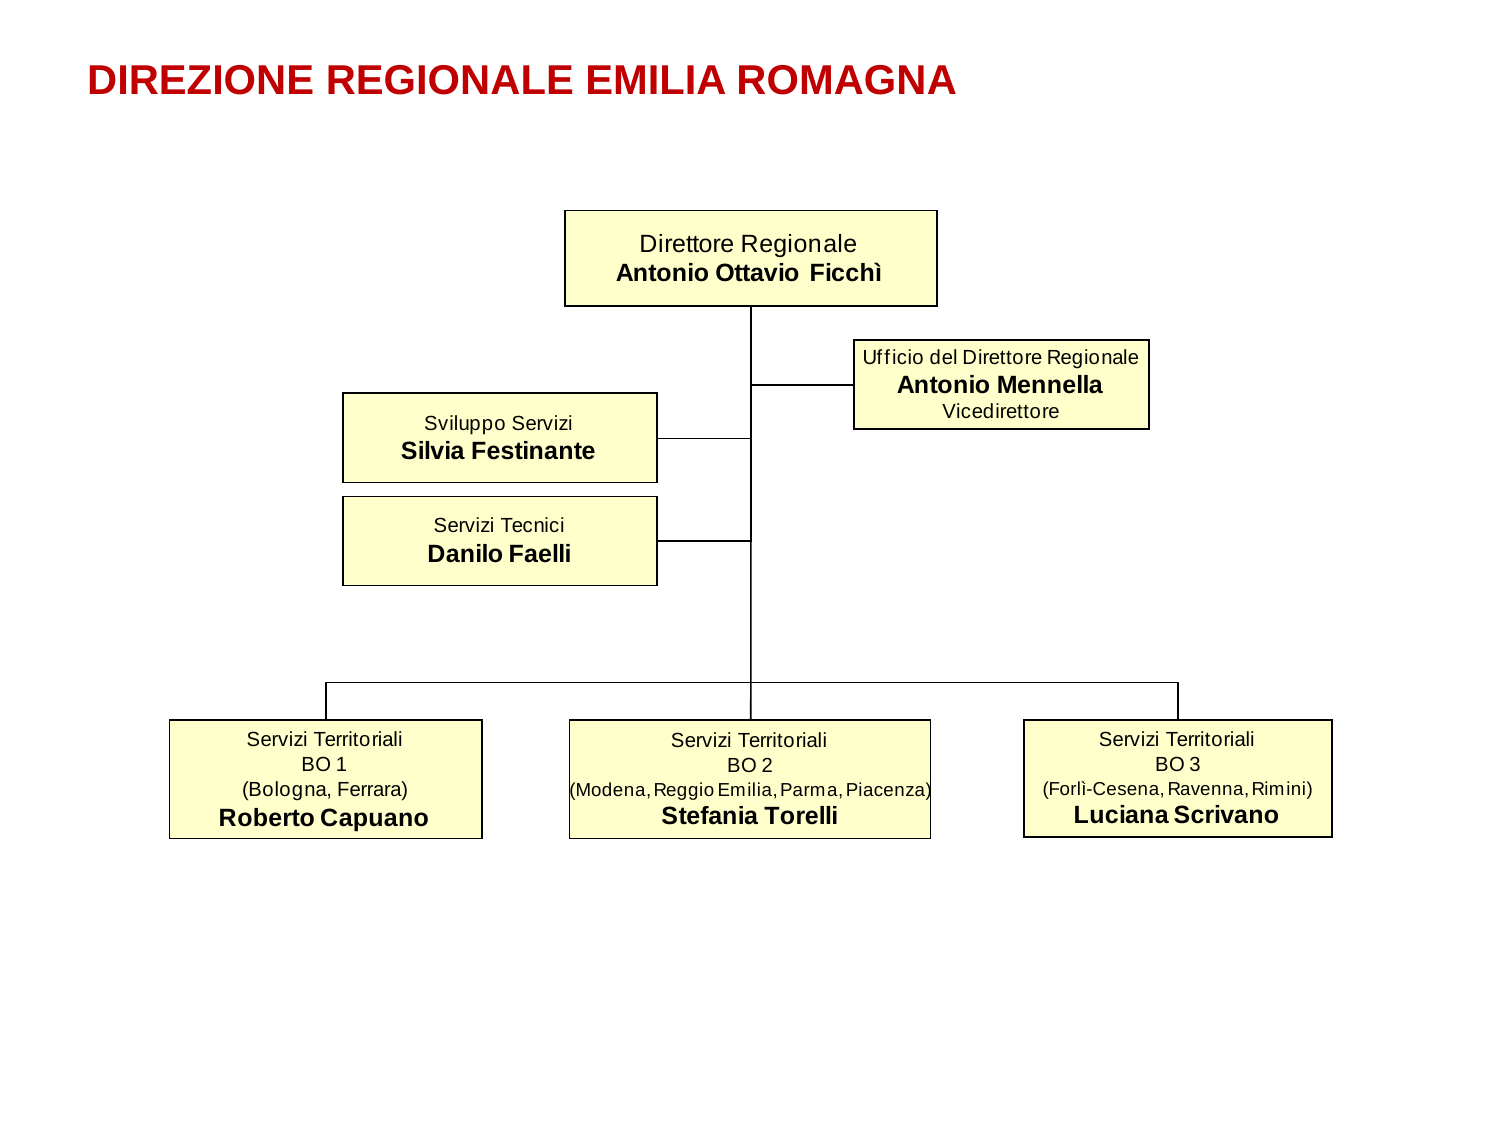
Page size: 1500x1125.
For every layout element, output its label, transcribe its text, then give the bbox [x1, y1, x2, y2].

picture [167, 208, 1333, 840]
title DIREZIONE REGIONALE EMILIA ROMAGNA [72, 45, 1462, 128]
